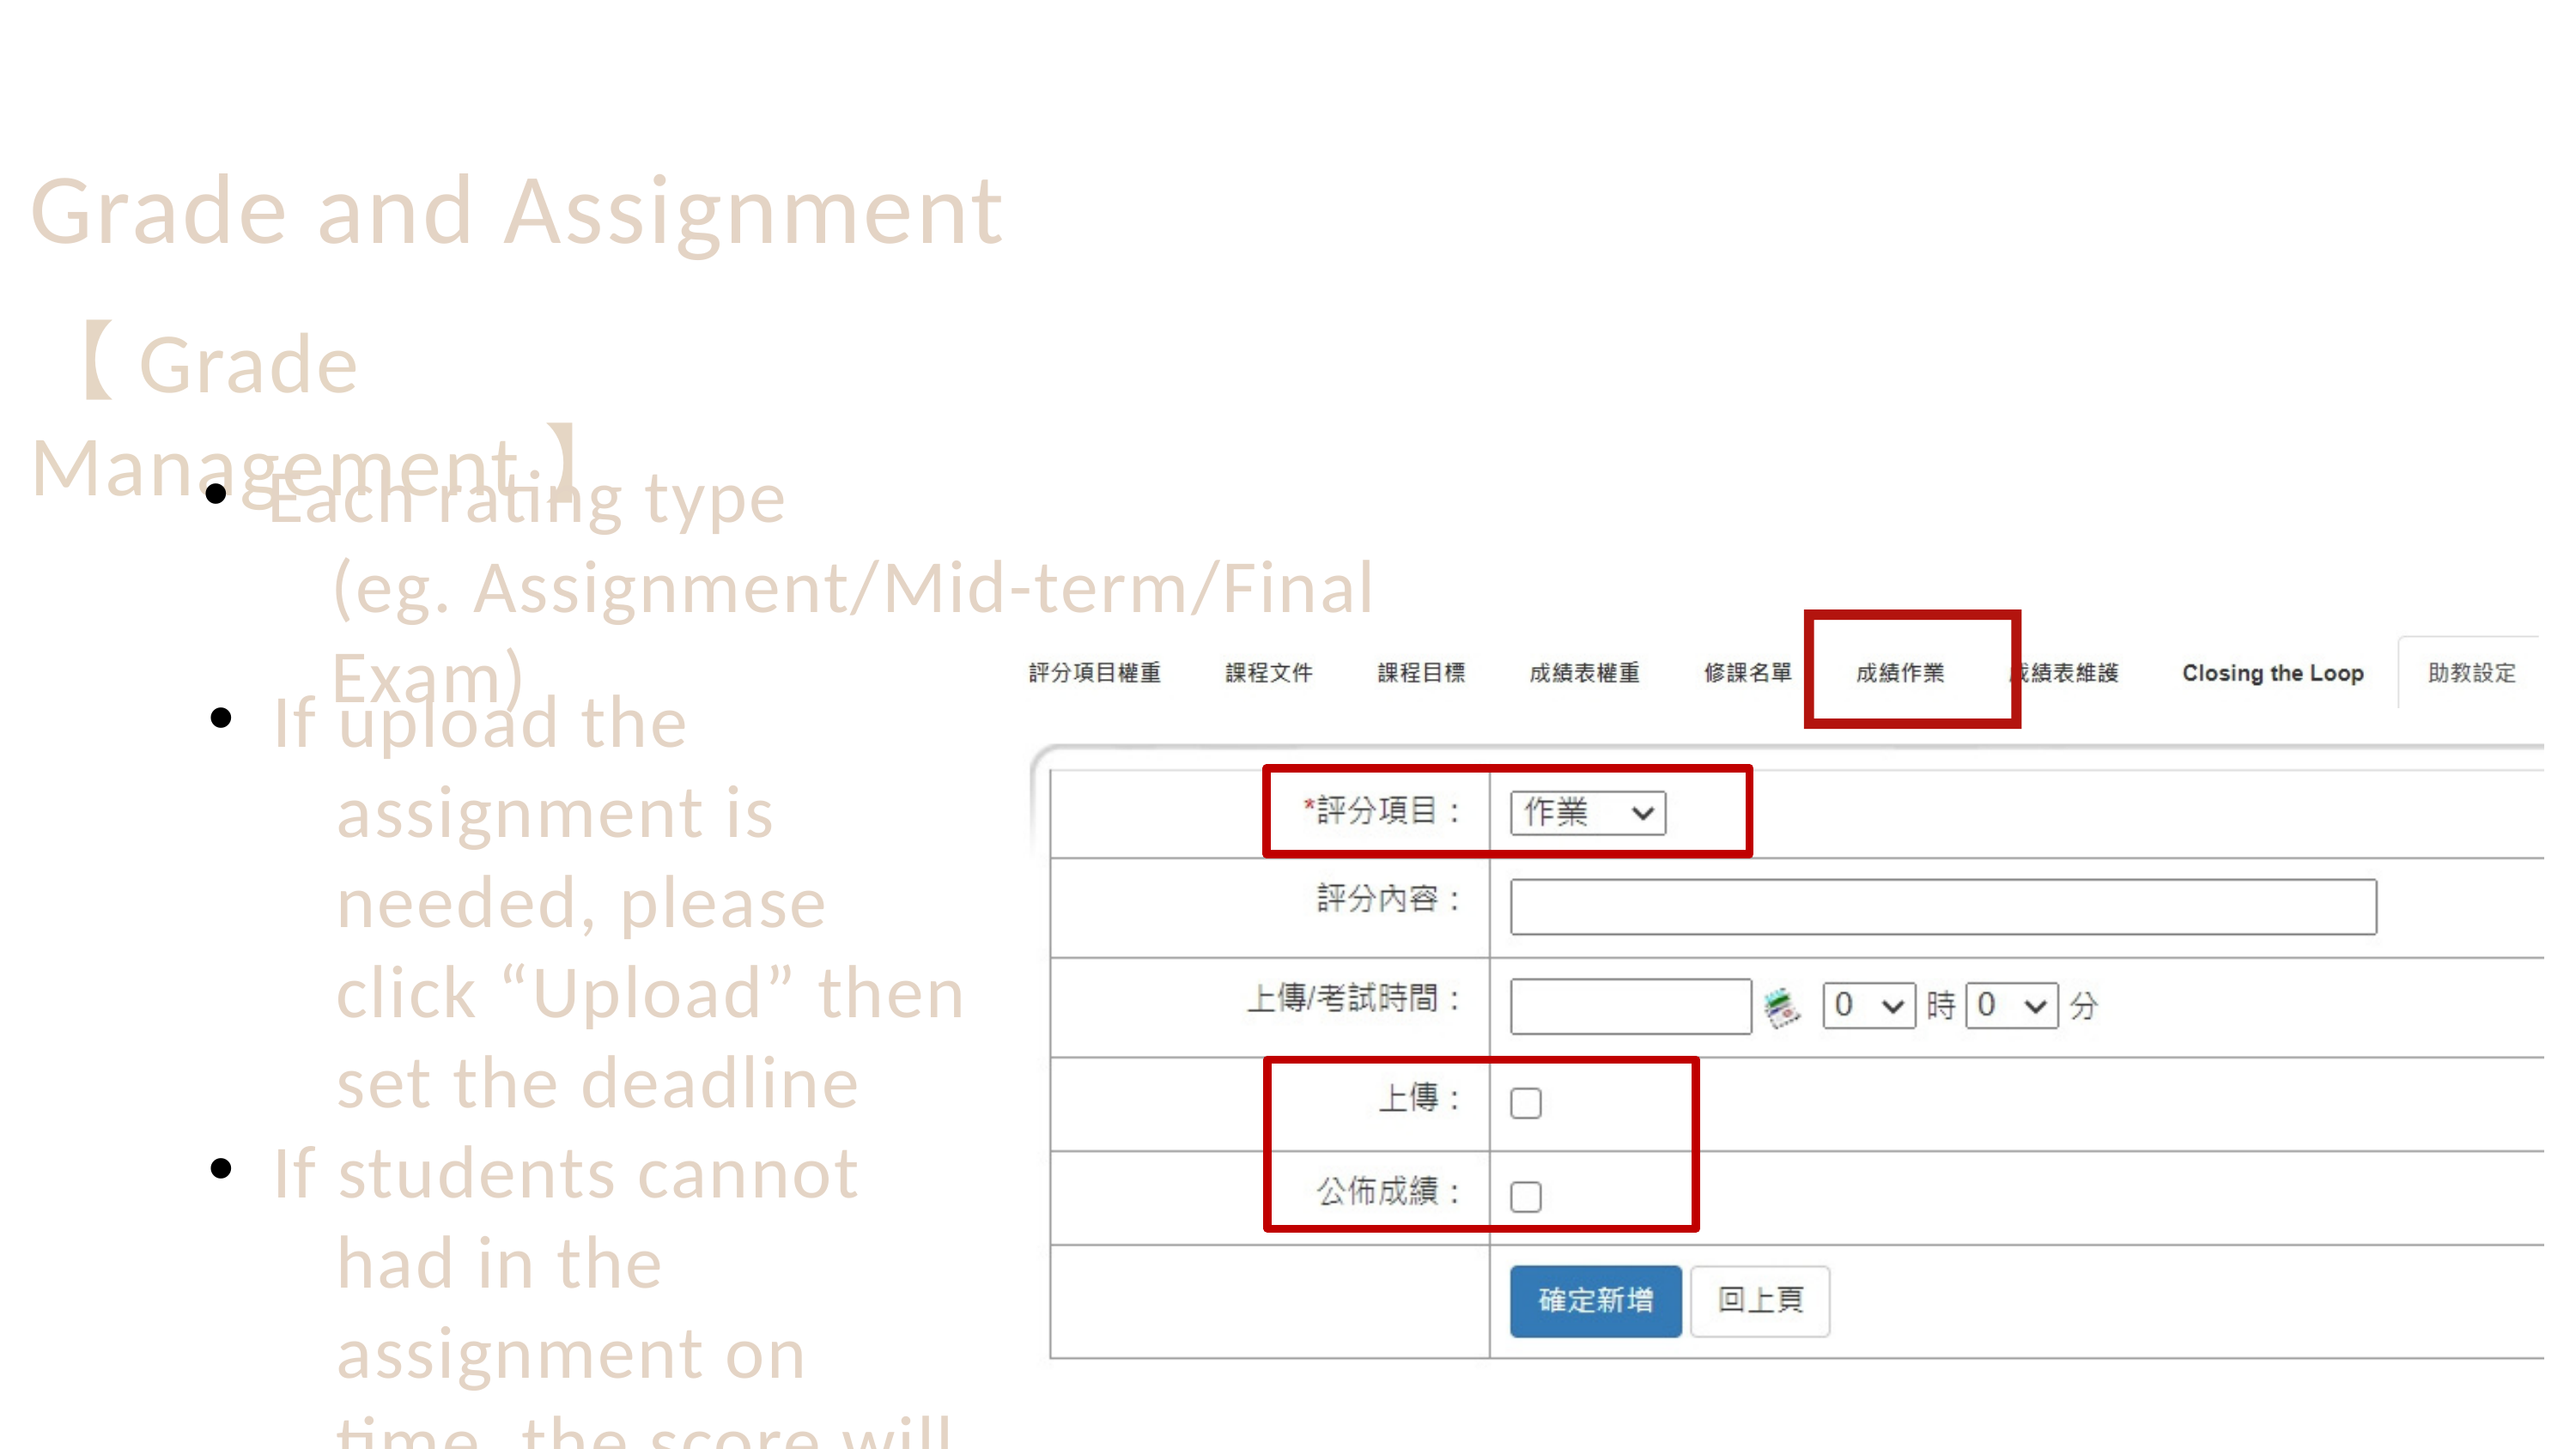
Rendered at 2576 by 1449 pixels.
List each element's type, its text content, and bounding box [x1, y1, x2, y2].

text_box 【Grade Management】 [29, 306, 980, 411]
text_box Each rating type (eg. Assignment/Mid-term/Final Exam) [76, 447, 1557, 628]
text_box [1803, 609, 2022, 730]
picture [1814, 630, 2011, 708]
picture [1023, 630, 1803, 708]
picture [1023, 729, 2544, 1387]
text_box If upload the assignment is needed, please click “Upload” then set the deadline If students cannot had in the assignment on time, the score will be unable to announce [81, 671, 970, 1395]
picture [2022, 630, 2539, 708]
text_box Grade and Assignment [29, 143, 1180, 265]
